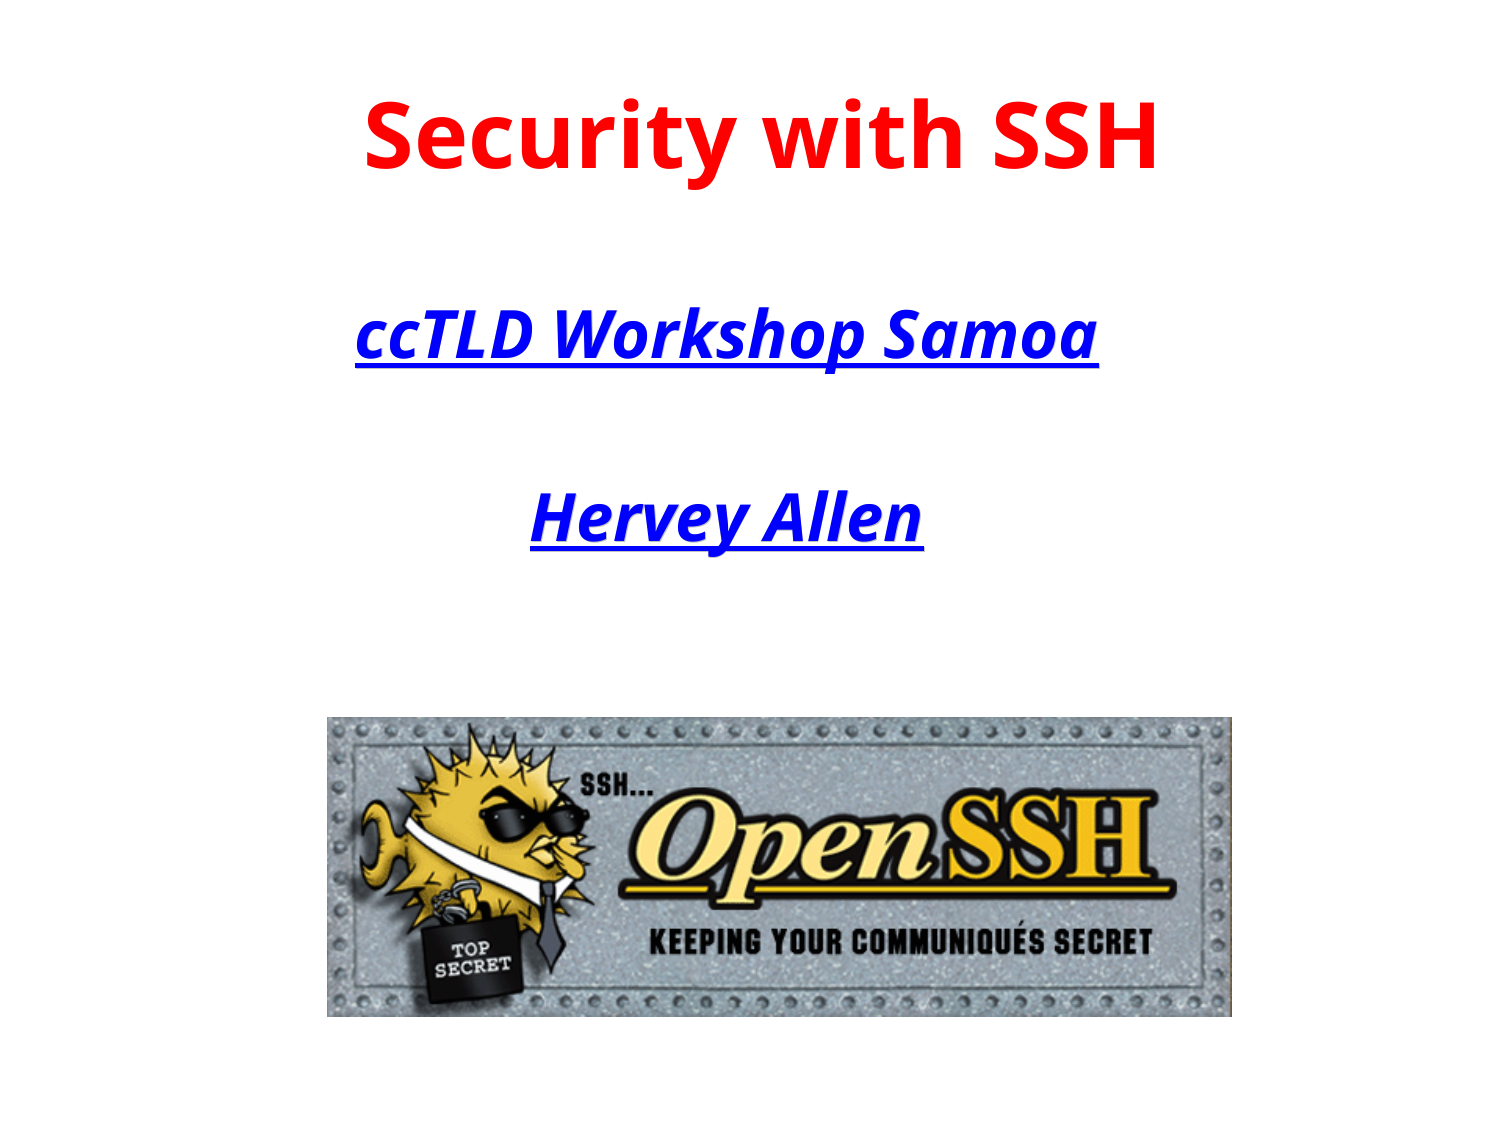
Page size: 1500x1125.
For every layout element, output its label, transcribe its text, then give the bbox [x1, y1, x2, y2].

subtitle ccTLD Workshop Samoa Hervey Allen [124, 286, 1255, 562]
title Security with SSH [239, 70, 1288, 188]
picture [327, 717, 1232, 1017]
